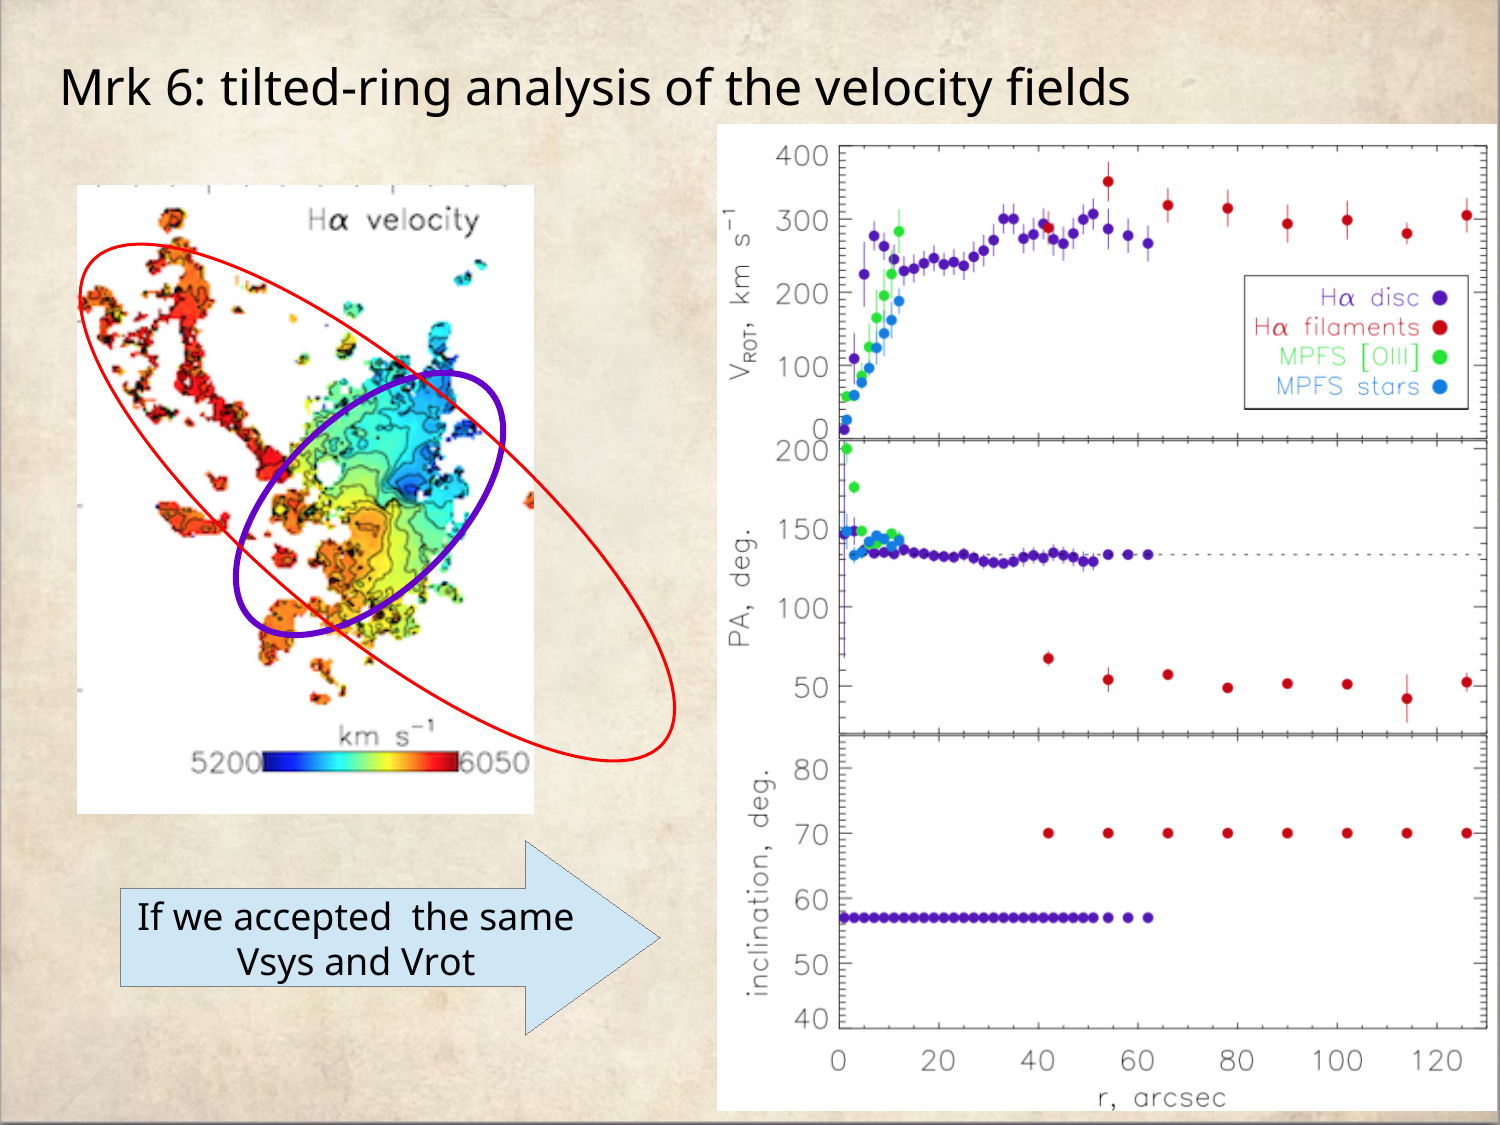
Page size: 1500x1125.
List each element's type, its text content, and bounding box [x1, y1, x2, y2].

picture [0, 0, 1500, 1125]
text_box If we accepted the same Vsys and Vrot [120, 840, 661, 1036]
title Mrk 6: tilted-ring analysis of the velocity fields [59, 45, 1415, 126]
